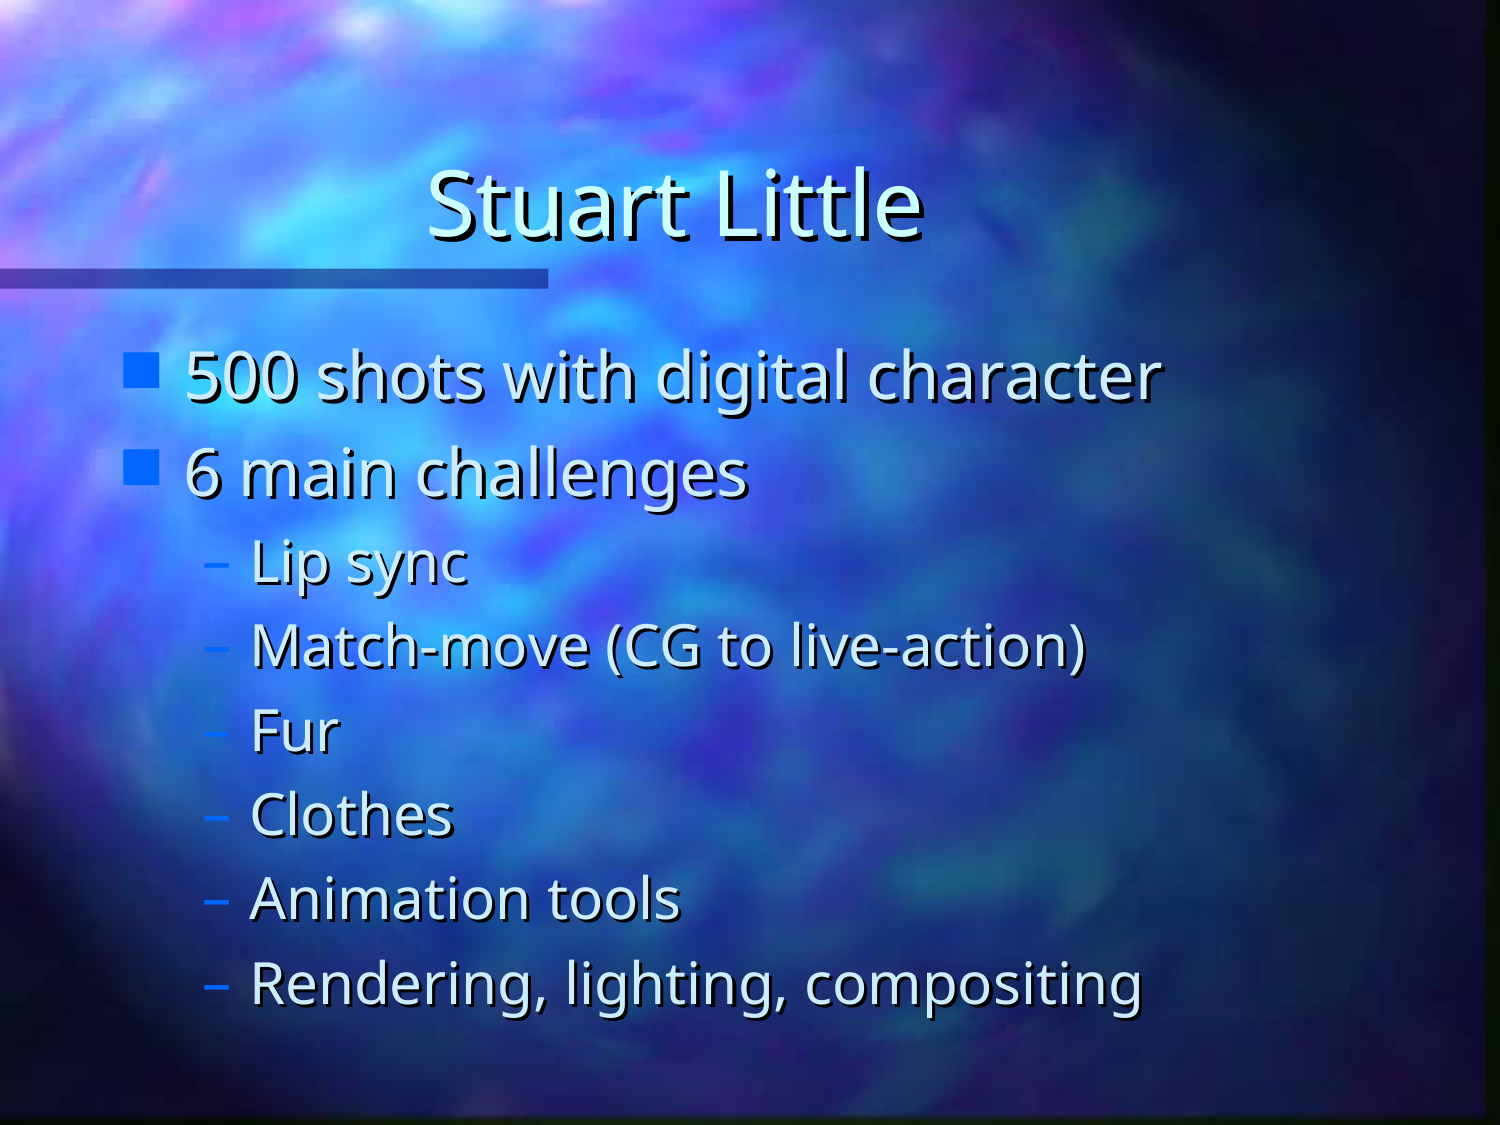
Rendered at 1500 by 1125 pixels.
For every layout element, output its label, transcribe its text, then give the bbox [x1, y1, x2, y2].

title Stuart Little [37, 74, 1313, 263]
picture [0, 0, 1500, 1125]
list 500 shots with digital character 6 main challenges Lip sync Match-move (CG to live-action) Fur Clothes Animation tools Rendering, lighting, compositing [112, 324, 1388, 1025]
